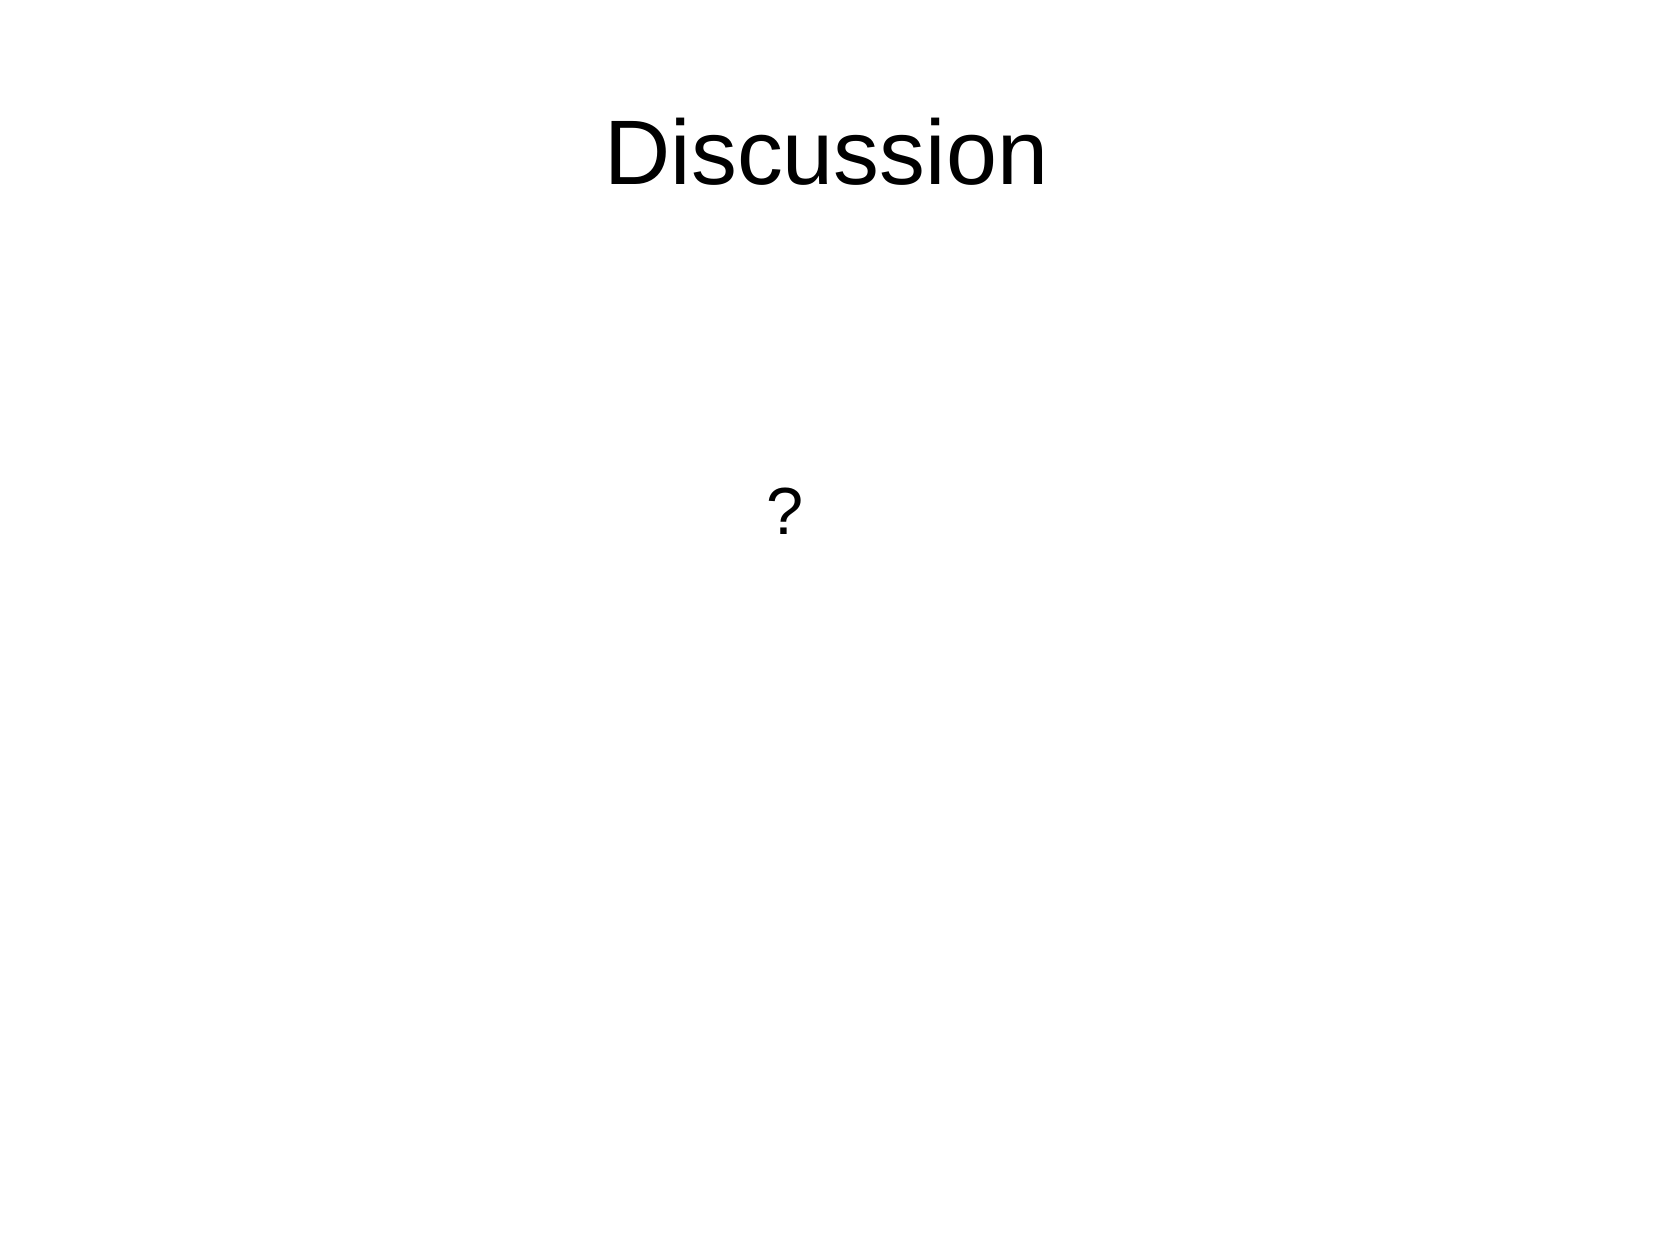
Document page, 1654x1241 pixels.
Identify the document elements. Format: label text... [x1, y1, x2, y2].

title Discussion [82, 49, 1571, 257]
list ? [590, 473, 910, 686]
